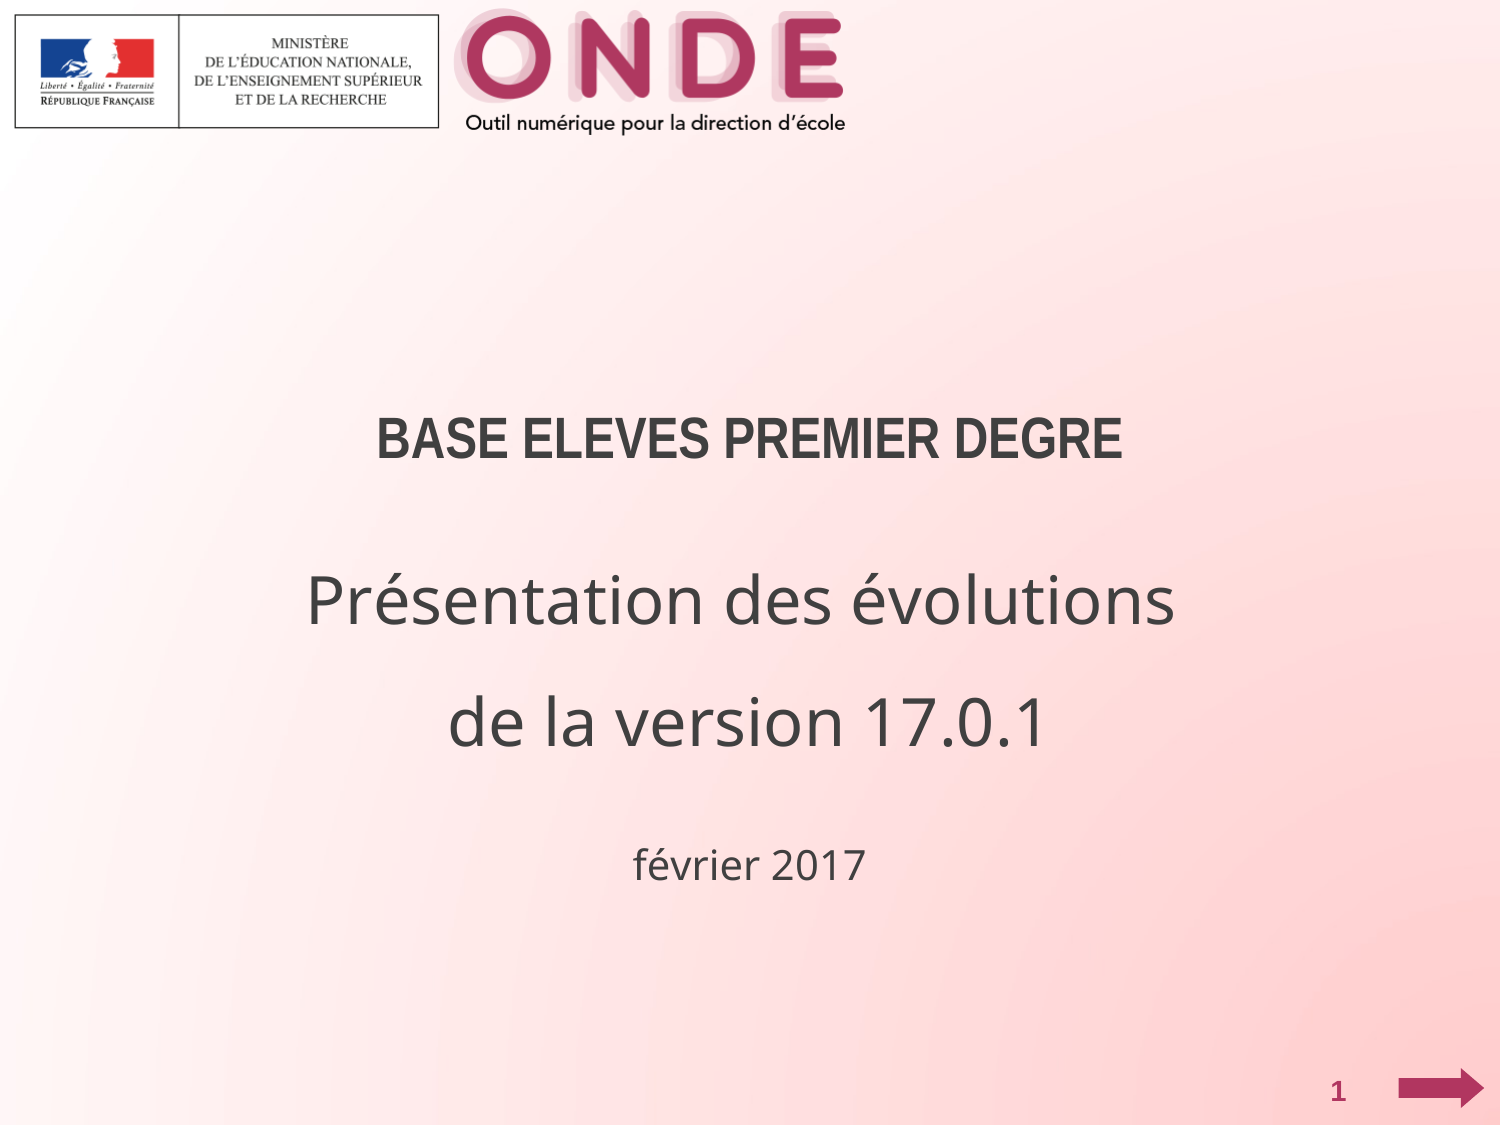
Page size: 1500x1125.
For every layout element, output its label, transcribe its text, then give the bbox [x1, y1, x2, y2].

text_box Présentation des évolutions de la version 17.0.1 février 2017 [112, 550, 1388, 897]
text_box 1 [1257, 1064, 1420, 1117]
text_box [1420, 1070, 1483, 1106]
title BASE ELEVES PREMIER DEGRE [137, 338, 1363, 476]
picture [0, 0, 1500, 1125]
